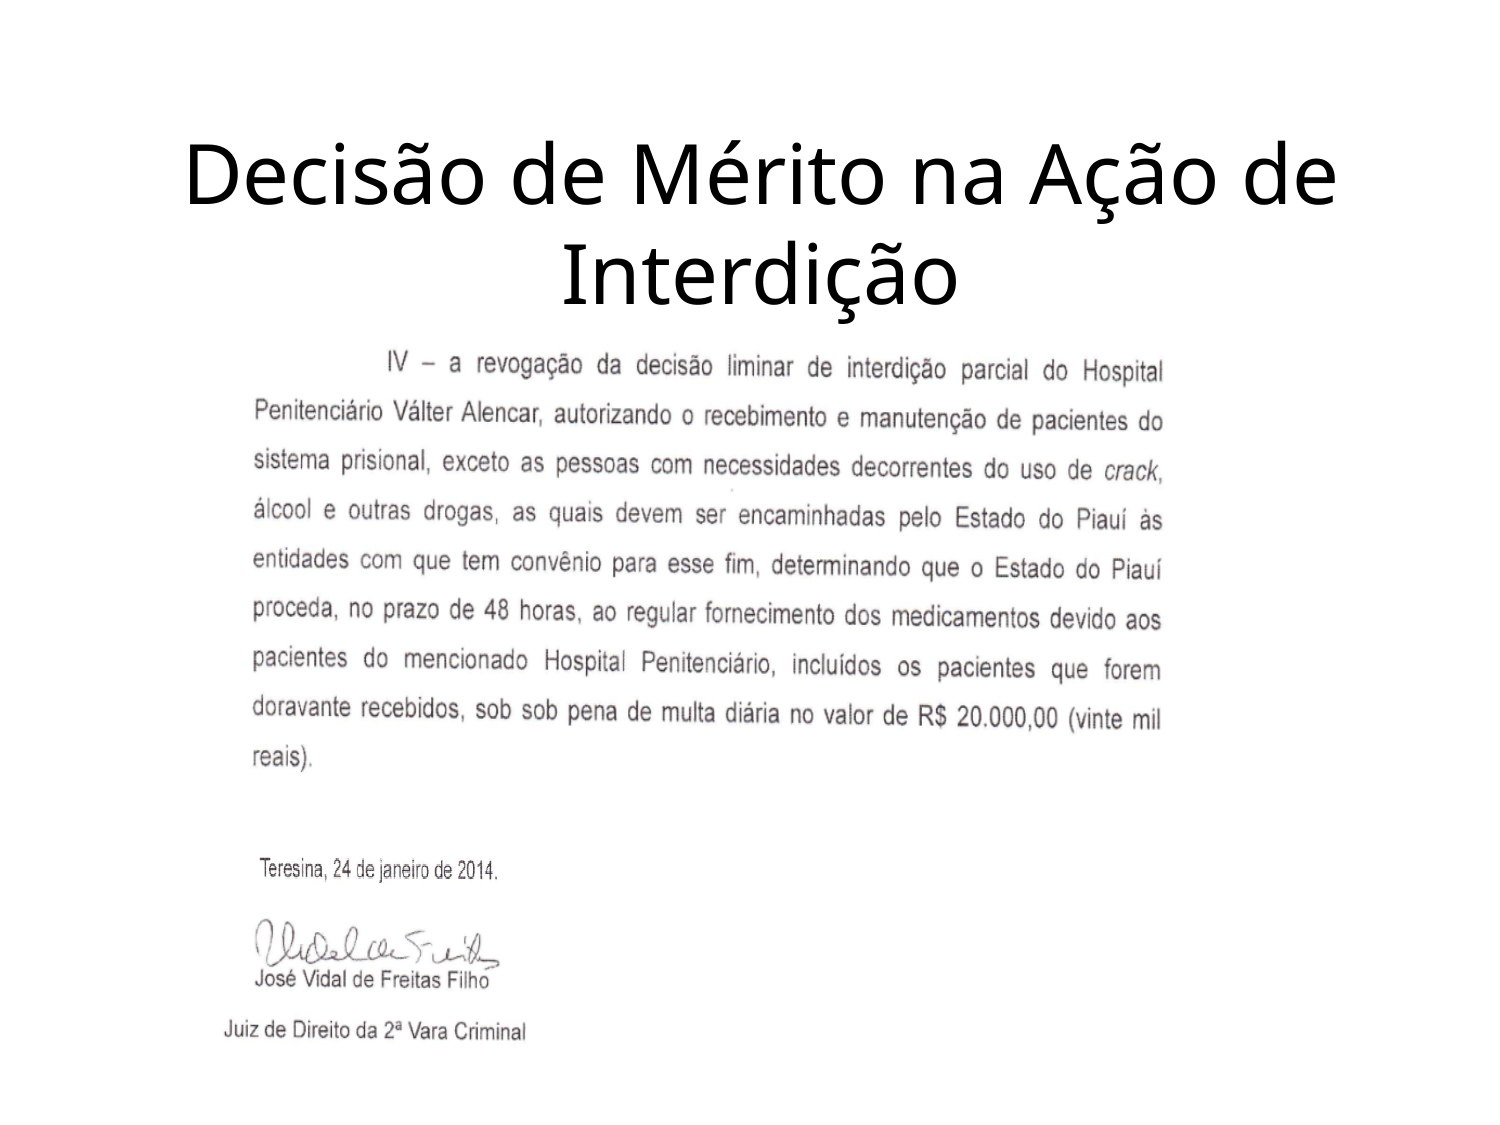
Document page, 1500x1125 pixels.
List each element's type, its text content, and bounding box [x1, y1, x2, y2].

picture [206, 822, 573, 1090]
title Decisão de Mérito na Ação de Interdição [123, 113, 1399, 355]
picture [230, 326, 1188, 787]
